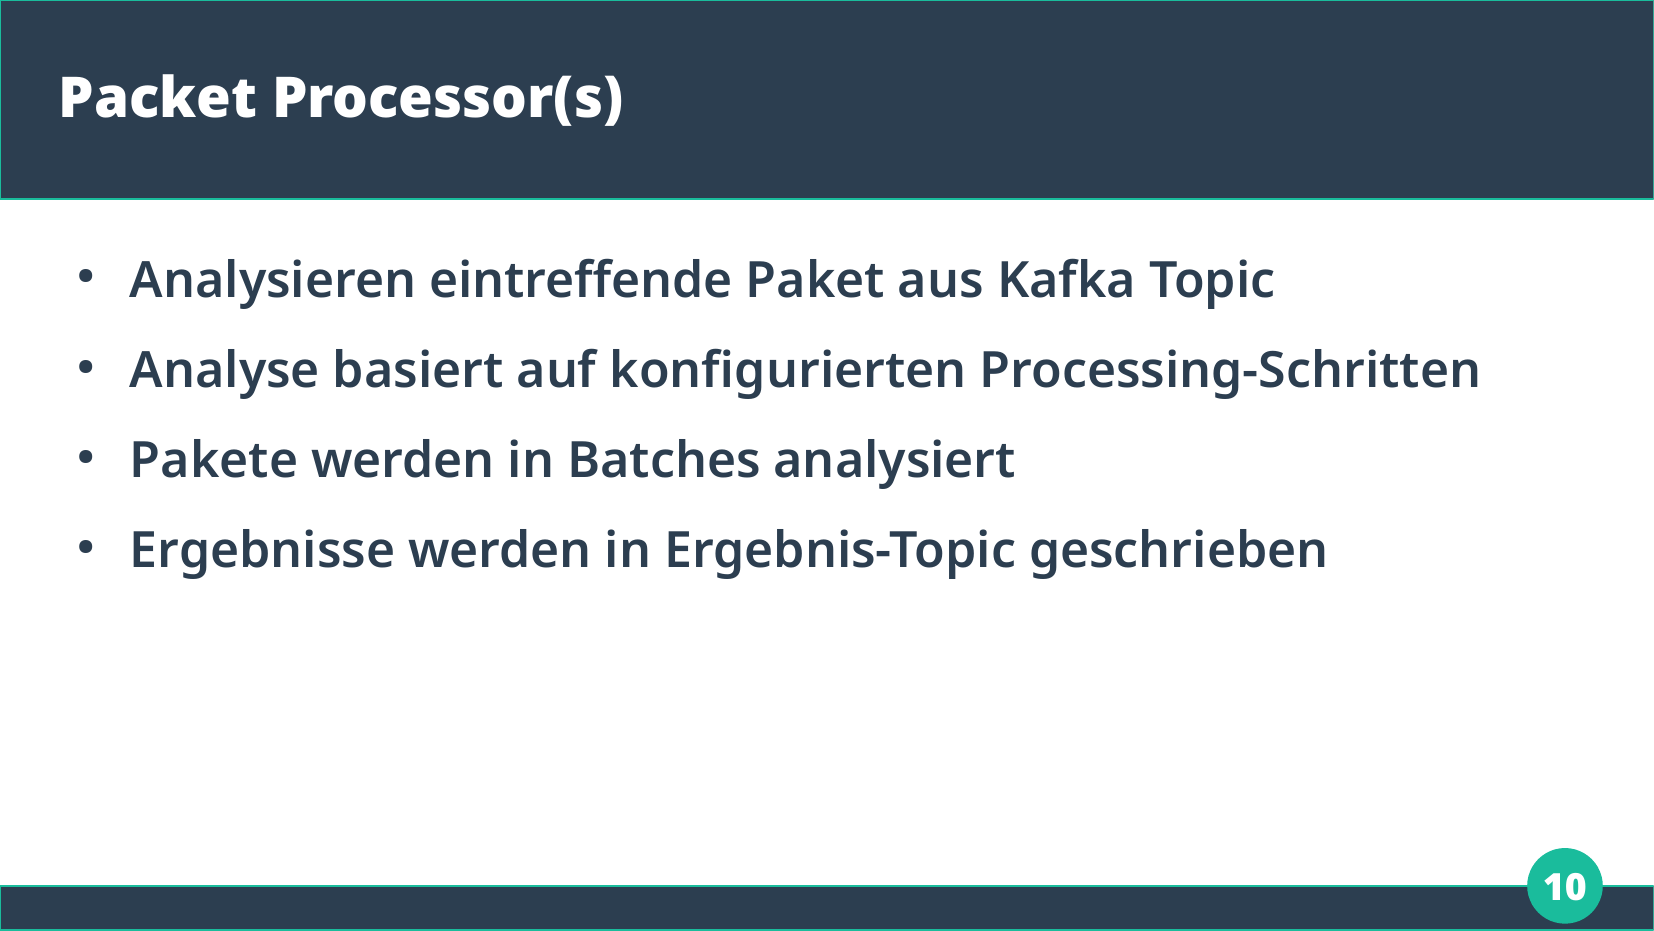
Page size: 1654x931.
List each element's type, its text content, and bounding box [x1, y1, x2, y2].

title Packet Processor(s) [59, 37, 1595, 155]
list Analysieren eintreffende Paket aus Kafka Topic Analyse basiert auf konfigurierten Processing-Schritten Pakete werden in Batches analysiert Ergebnisse werden in Ergebnis-Topic geschrieben [59, 243, 1595, 864]
